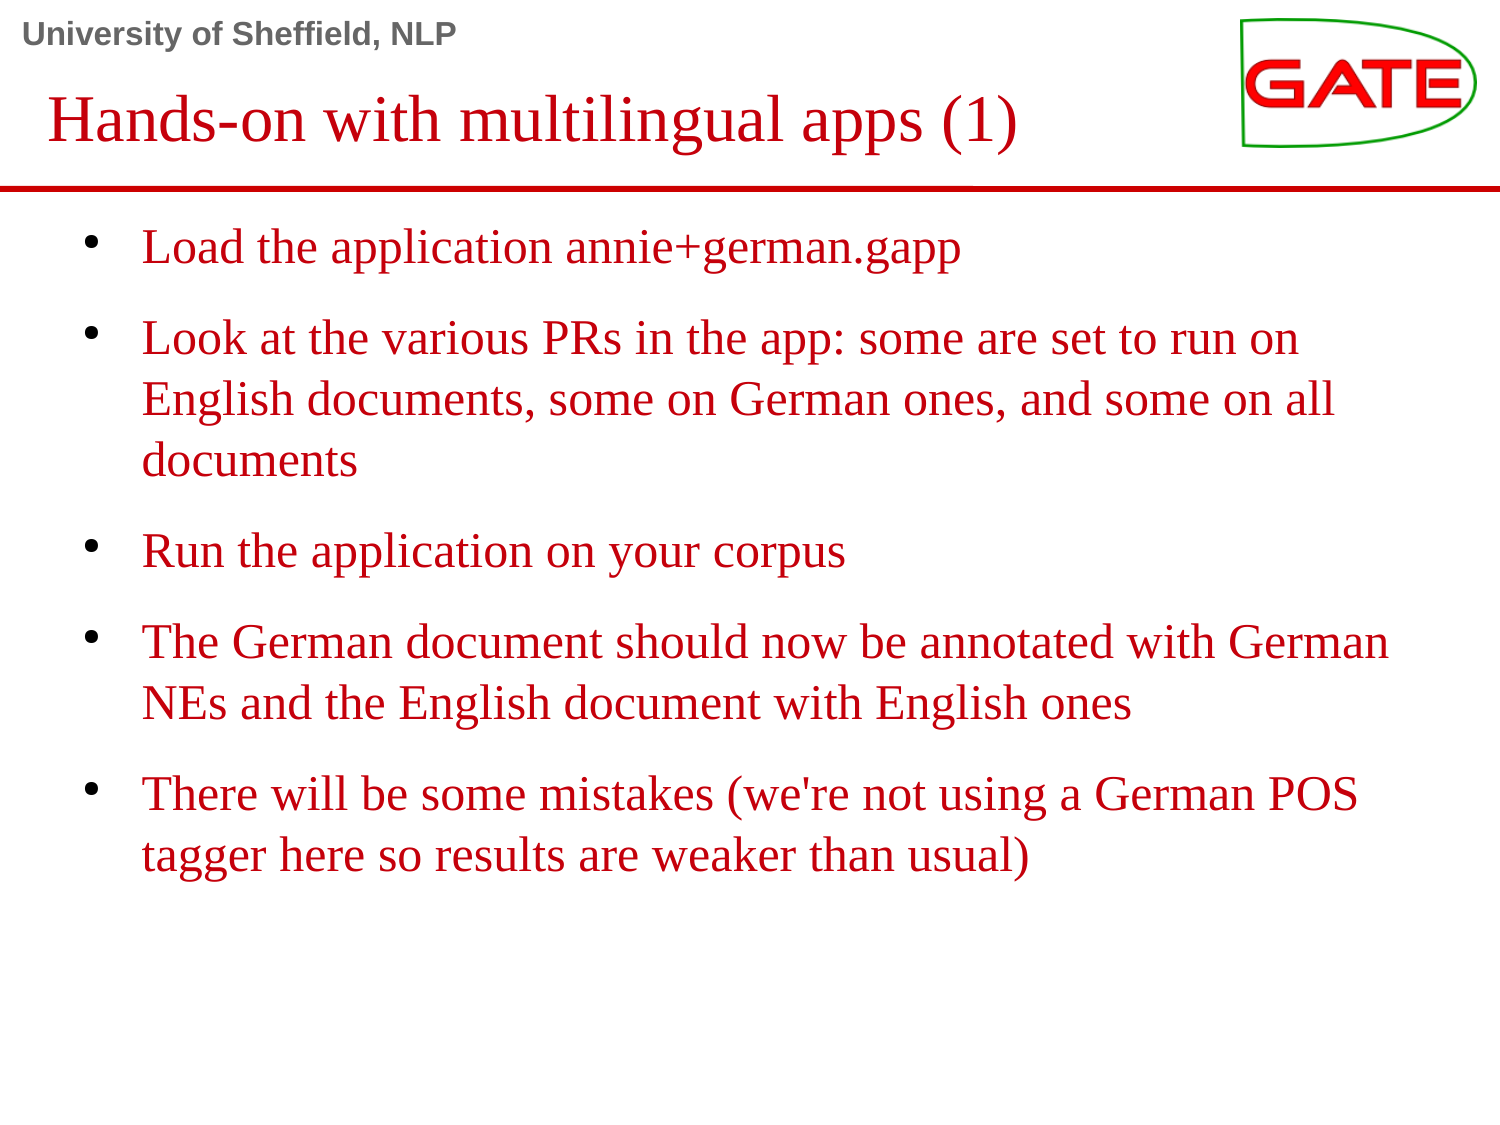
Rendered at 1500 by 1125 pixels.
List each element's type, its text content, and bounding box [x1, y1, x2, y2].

picture [1240, 18, 1477, 148]
list Load the application annie+german.gapp Look at the various PRs in the app: some are set to run on English documents, some on German ones, and some on all documents Run the application on your corpus The German document should now be annotated with German NEs and the English document with English ones There will be some mistakes (we're not using a German POS tagger here so results are weaker than usual) [82, 212, 1465, 1063]
title Hands-on with multilingual apps (1) [47, 59, 1241, 180]
